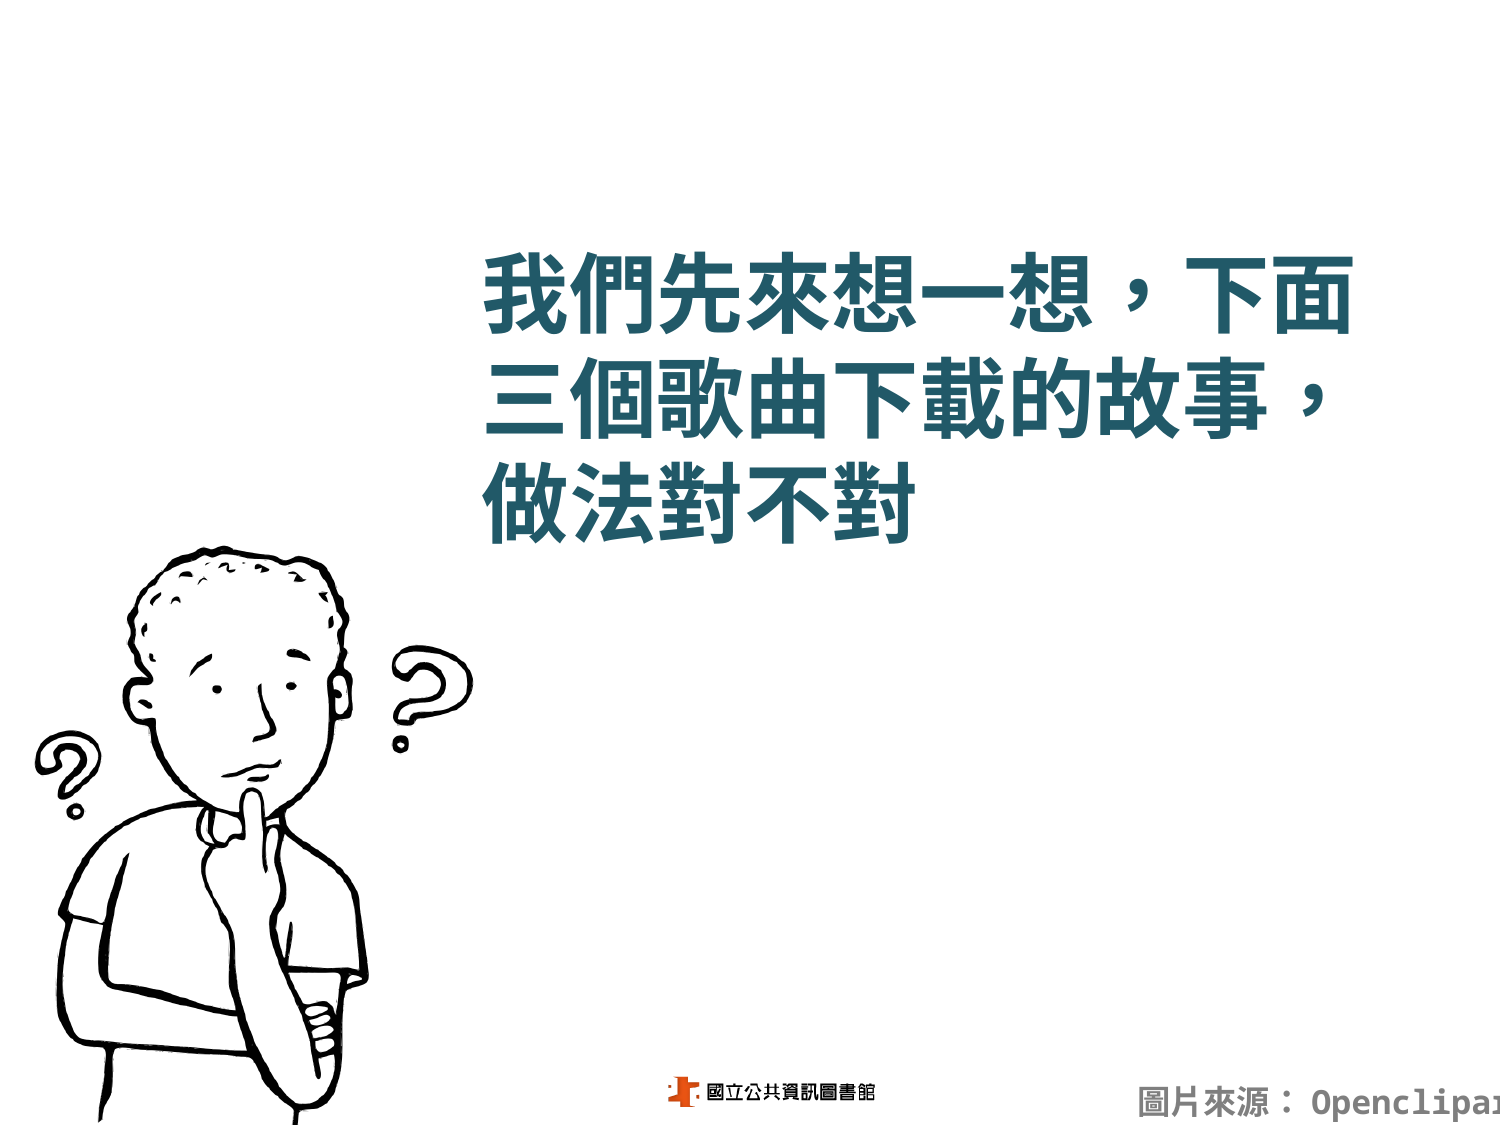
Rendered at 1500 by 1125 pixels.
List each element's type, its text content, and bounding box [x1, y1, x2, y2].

picture [0, 515, 507, 1125]
title 我們先來想一想，下面三個歌曲下載的故事，做法對不對 [466, 231, 1400, 551]
text_box 圖片來源：Openclipart [1122, 1073, 1500, 1125]
